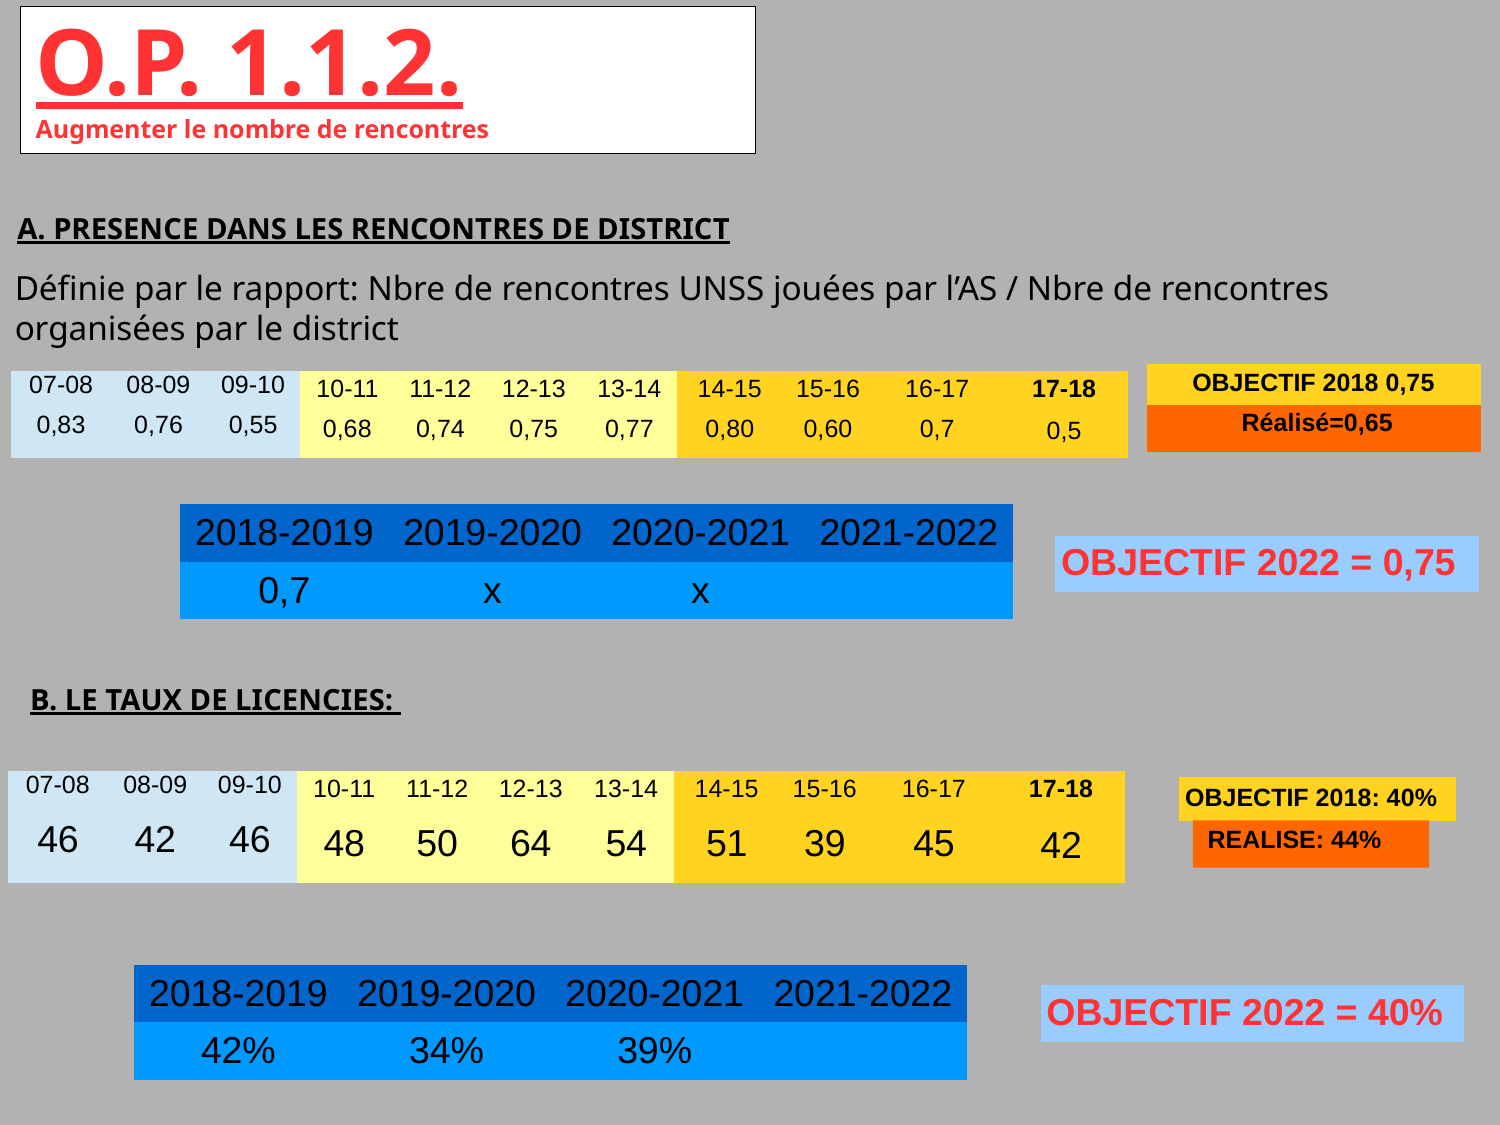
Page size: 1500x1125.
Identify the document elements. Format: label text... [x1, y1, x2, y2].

table_cell 50 [391, 819, 483, 883]
table_cell x [388, 562, 597, 619]
table_cell 0,74 [394, 411, 486, 458]
table_cell 42 [998, 819, 1125, 883]
table_header 16-17 [871, 771, 998, 819]
table_cell 0,7 [874, 411, 1001, 458]
table_cell 45 [871, 819, 998, 883]
table_header 10-11 [297, 771, 391, 819]
table_header 09-10 [206, 371, 300, 411]
table_header 16-17 [874, 371, 1001, 411]
table_header 10-11 [300, 371, 394, 411]
table_header 07-08 [11, 371, 111, 411]
text_box A. PRESENCE DANS LES RENCONTRES DE DISTRICT [2, 202, 1149, 259]
table_header 13-14 [578, 771, 674, 819]
table_header 12-13 [486, 371, 582, 411]
table_cell 0,83 [11, 411, 111, 458]
title O.P. 1.1.2. Augmenter le nombre de rencontres [20, 6, 756, 154]
table_header 2019-2020 [343, 965, 551, 1022]
table_header 15-16 [779, 771, 871, 819]
table_cell 0,68 [300, 411, 394, 458]
table_header 2021-2022 [805, 504, 1013, 562]
table_header 2020-2021 [597, 504, 805, 562]
table_cell 46 [8, 819, 108, 883]
table_header 15-16 [782, 371, 874, 411]
table_cell 42% [134, 1022, 343, 1080]
table_header 2019-2020 [388, 504, 597, 562]
table_cell [805, 562, 1013, 619]
table_cell 42 [108, 819, 203, 883]
table_cell x [597, 562, 805, 619]
table_cell Réalisé=0,65 [1147, 405, 1481, 452]
table_header 11-12 [394, 371, 486, 411]
table_header OBJECTIF 2018 0,75 [1147, 364, 1481, 405]
table_cell 51 [674, 819, 779, 883]
table_cell 0,80 [677, 411, 782, 458]
table_header 2018-2019 [134, 965, 343, 1022]
table_header 14-15 [677, 371, 782, 411]
table_header 2021-2022 [759, 965, 967, 1022]
table_header 07-08 [8, 771, 108, 819]
table_cell 0,5 [1001, 411, 1128, 458]
table_header 08-09 [108, 771, 203, 819]
table_header 14-15 [674, 771, 779, 819]
table_cell 46 [203, 819, 297, 883]
text_box B. LE TAUX DE LICENCIES: [15, 674, 650, 733]
table_cell 39% [551, 1022, 759, 1080]
table_cell 0,55 [206, 411, 300, 458]
table_cell 0,7 [180, 562, 388, 619]
table_cell 0,75 [486, 411, 582, 458]
table_header 17-18 [998, 771, 1125, 819]
table_cell [759, 1022, 967, 1080]
table_header 17-18 [1001, 371, 1128, 411]
text_box REALISE: 44% [1192, 820, 1430, 868]
table_header 08-09 [111, 371, 206, 411]
table_header OBJECTIF 2022 = 0,75 [1055, 536, 1479, 592]
table_cell 0,77 [582, 411, 677, 458]
table_cell 0,76 [111, 411, 206, 458]
table_cell 48 [297, 819, 391, 883]
table_cell 34% [343, 1022, 551, 1080]
table_header 2020-2021 [551, 965, 759, 1022]
table_cell 54 [578, 819, 674, 883]
table_header OBJECTIF 2022 = 40% [1041, 985, 1464, 1042]
table_header 12-13 [483, 771, 578, 819]
table_header 11-12 [391, 771, 483, 819]
table_cell 39 [779, 819, 871, 883]
table_header 13-14 [582, 371, 677, 411]
table_cell 64 [483, 819, 578, 883]
table_header OBJECTIF 2018: 40% [1179, 777, 1456, 821]
table_header 09-10 [203, 771, 297, 819]
text_box Définie par le rapport: Nbre de rencontres UNSS jouées par l’AS / Nbre de rencontres organisées par le district [0, 259, 1500, 727]
table_cell 0,60 [782, 411, 874, 458]
table_header 2018-2019 [180, 504, 388, 562]
